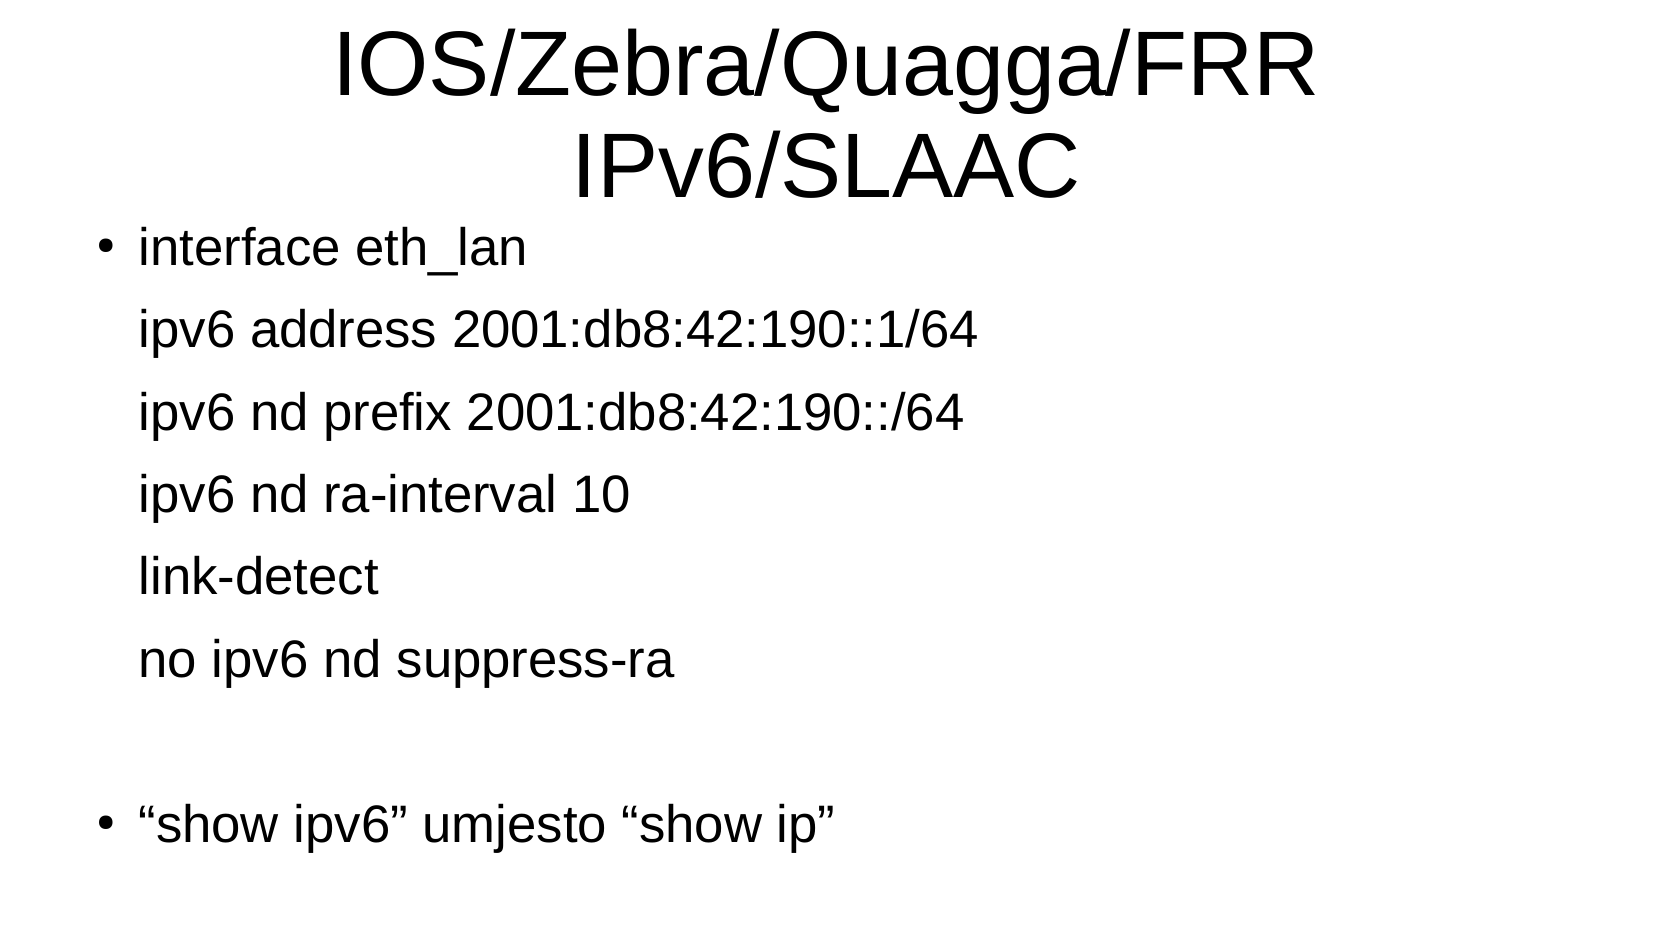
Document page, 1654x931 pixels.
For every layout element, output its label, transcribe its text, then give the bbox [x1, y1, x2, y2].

title IOS/Zebra/Quagga/FRR IPv6/SLAAC [82, 12, 1571, 217]
list interface eth_lan ipv6 address 2001:db8:42:190::1/64 ipv6 nd prefix 2001:db8:42:190::/64 ipv6 nd ra-interval 10 link-detect no ipv6 nd suppress-ra “show ipv6” umjesto “show ip” [82, 217, 1571, 857]
